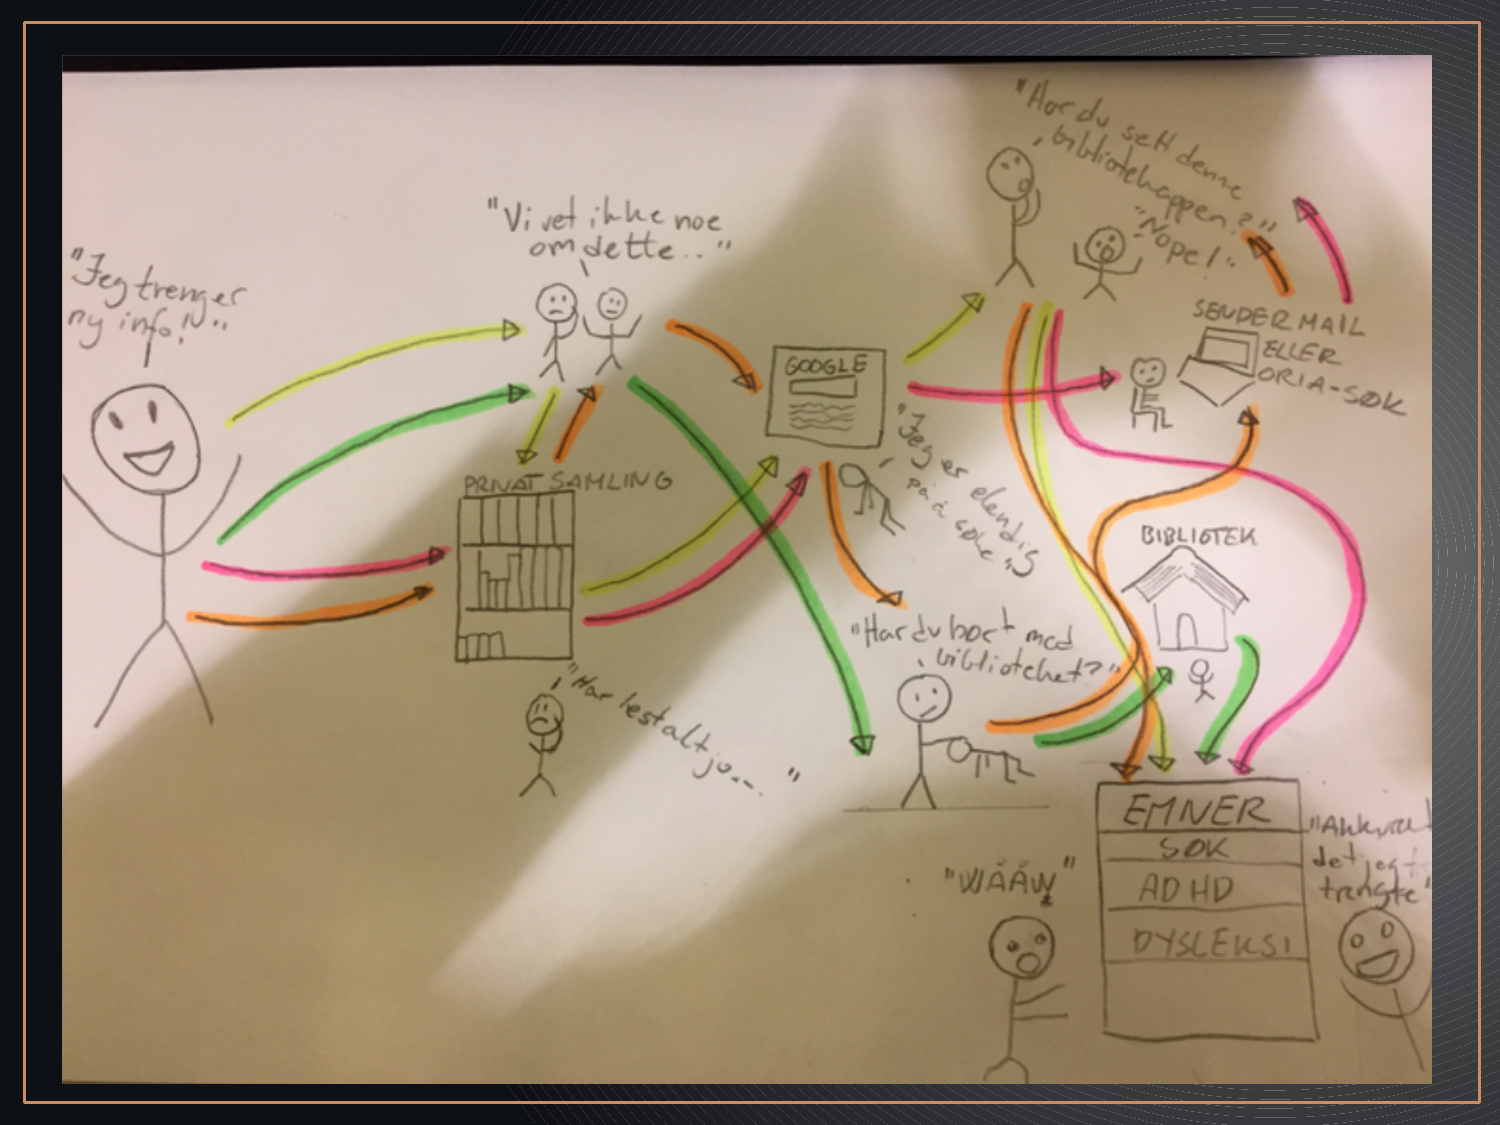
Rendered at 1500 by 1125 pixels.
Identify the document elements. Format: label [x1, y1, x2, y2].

picture [61, 54, 1432, 1084]
